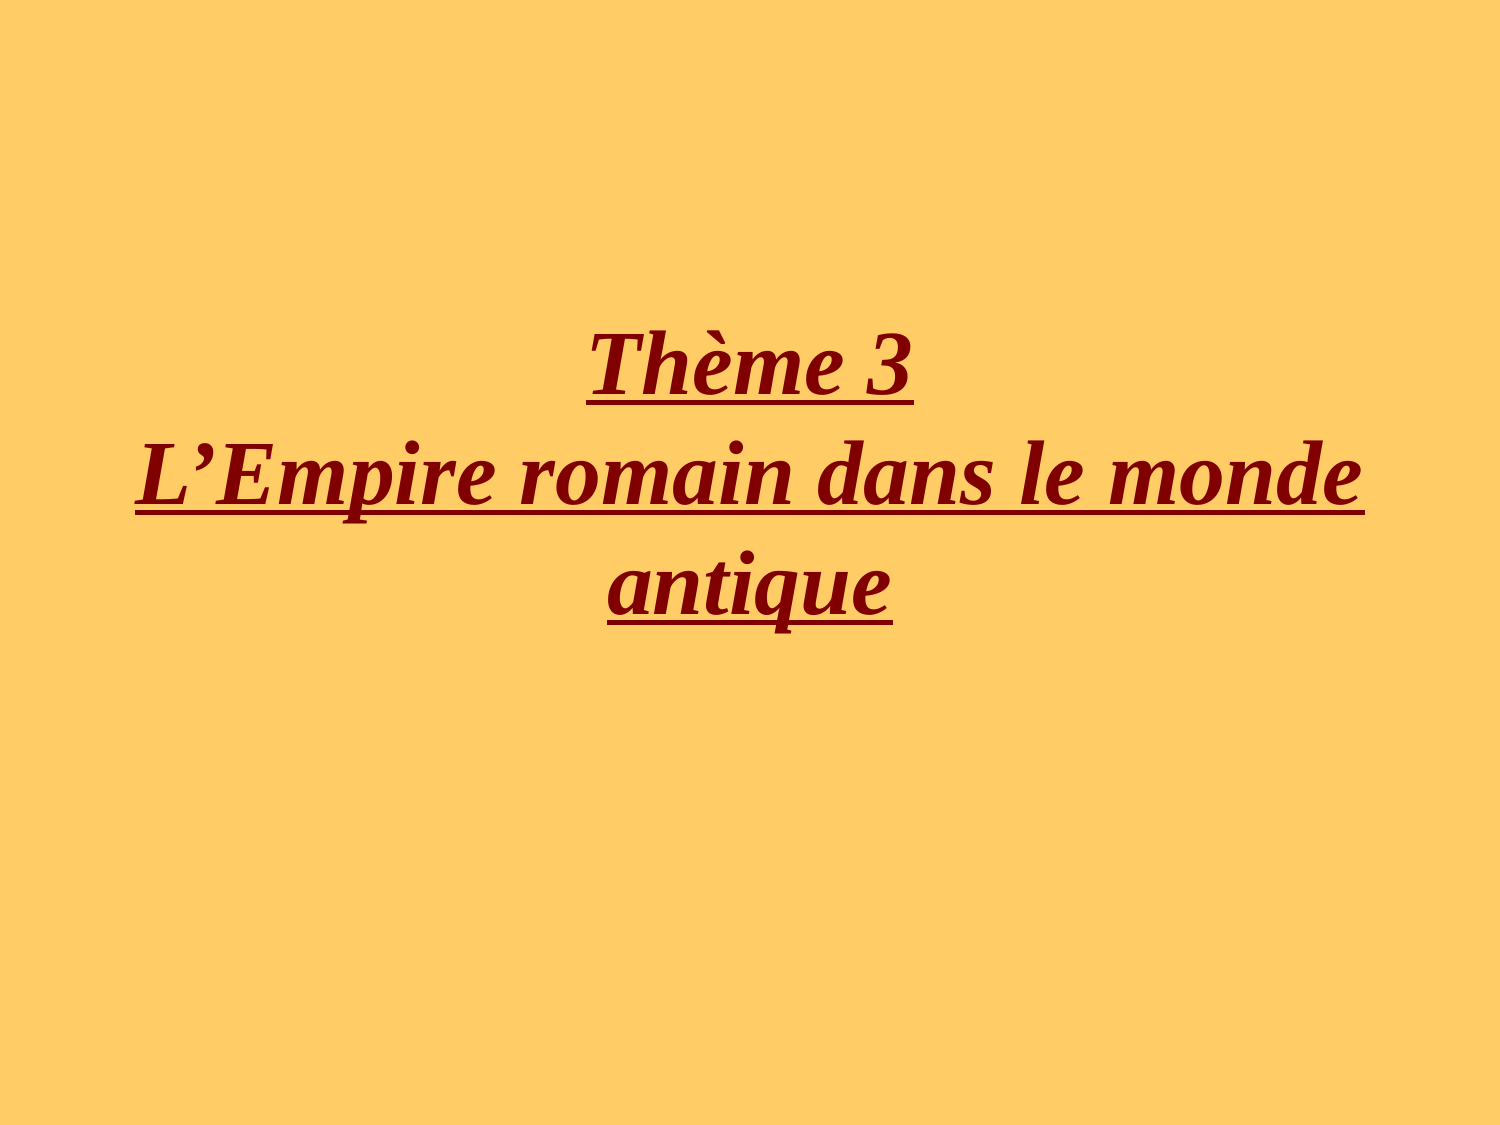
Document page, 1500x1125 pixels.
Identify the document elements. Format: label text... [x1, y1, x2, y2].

text_box Thème 3 L’Empire romain dans le monde antique [112, 255, 1388, 681]
